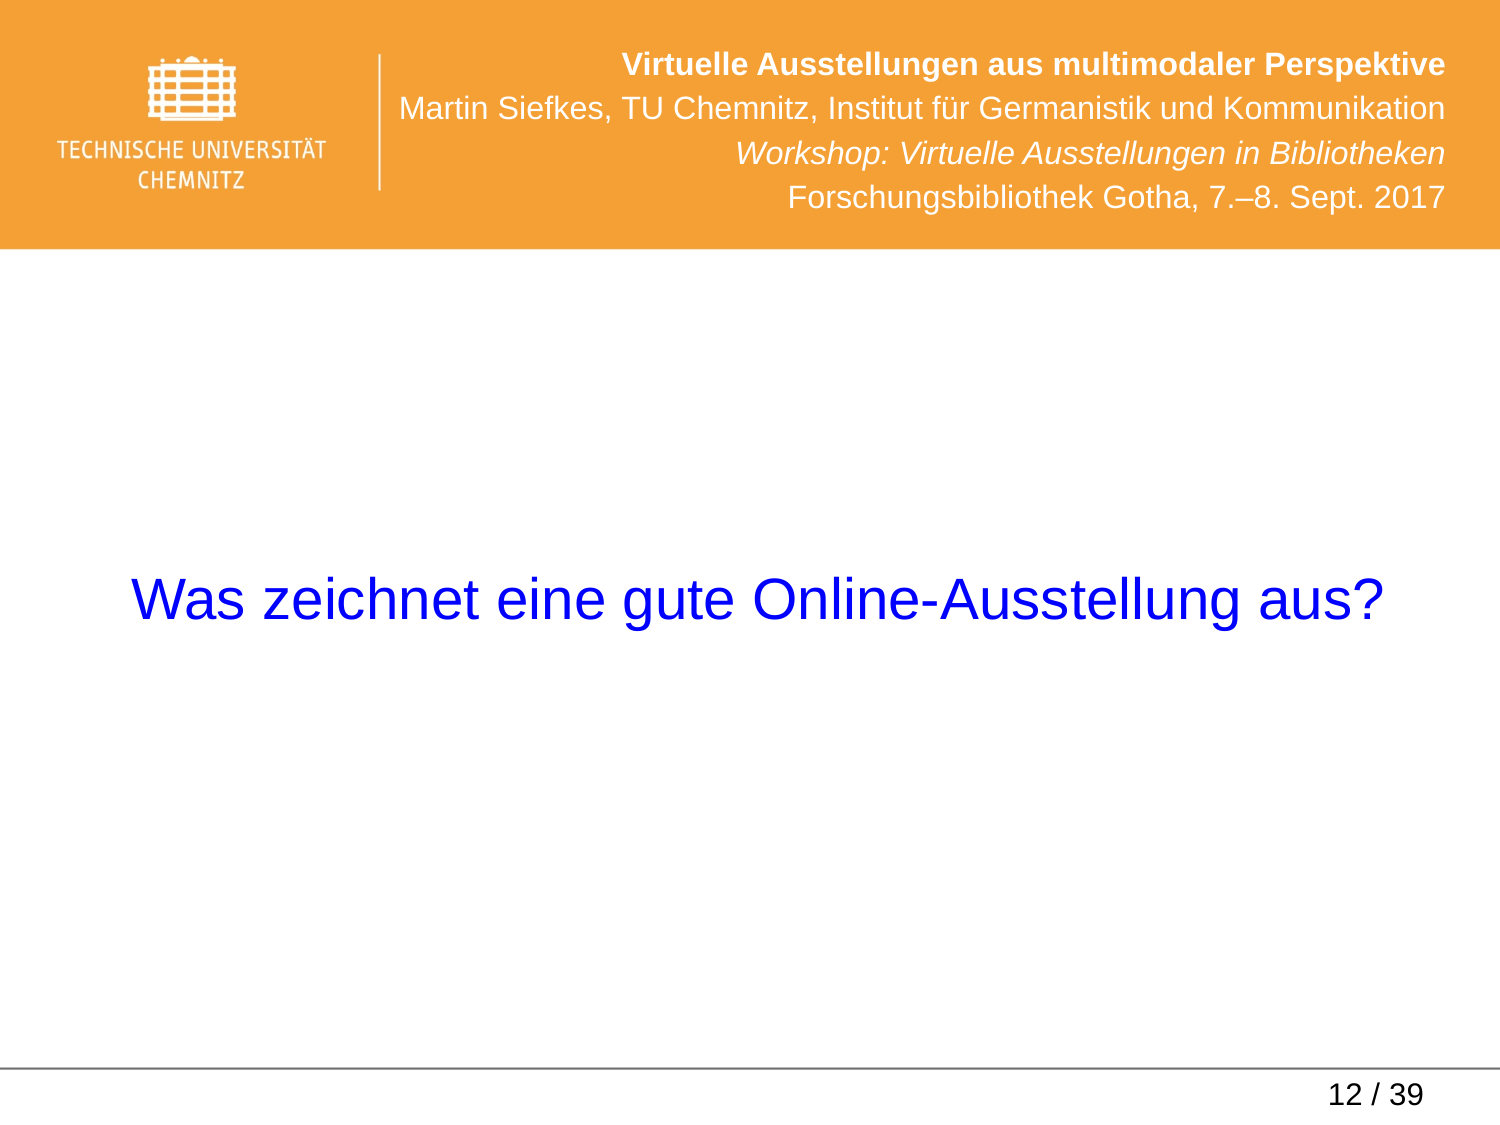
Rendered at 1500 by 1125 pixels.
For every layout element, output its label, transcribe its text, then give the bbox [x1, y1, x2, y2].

list [419, 45, 774, 197]
picture [0, 0, 1500, 1125]
list Was zeichnet eine gute Online-Ausstellung aus? [75, 460, 1426, 969]
text_box <Foliennummer> / 39 [1162, 1069, 1500, 1120]
